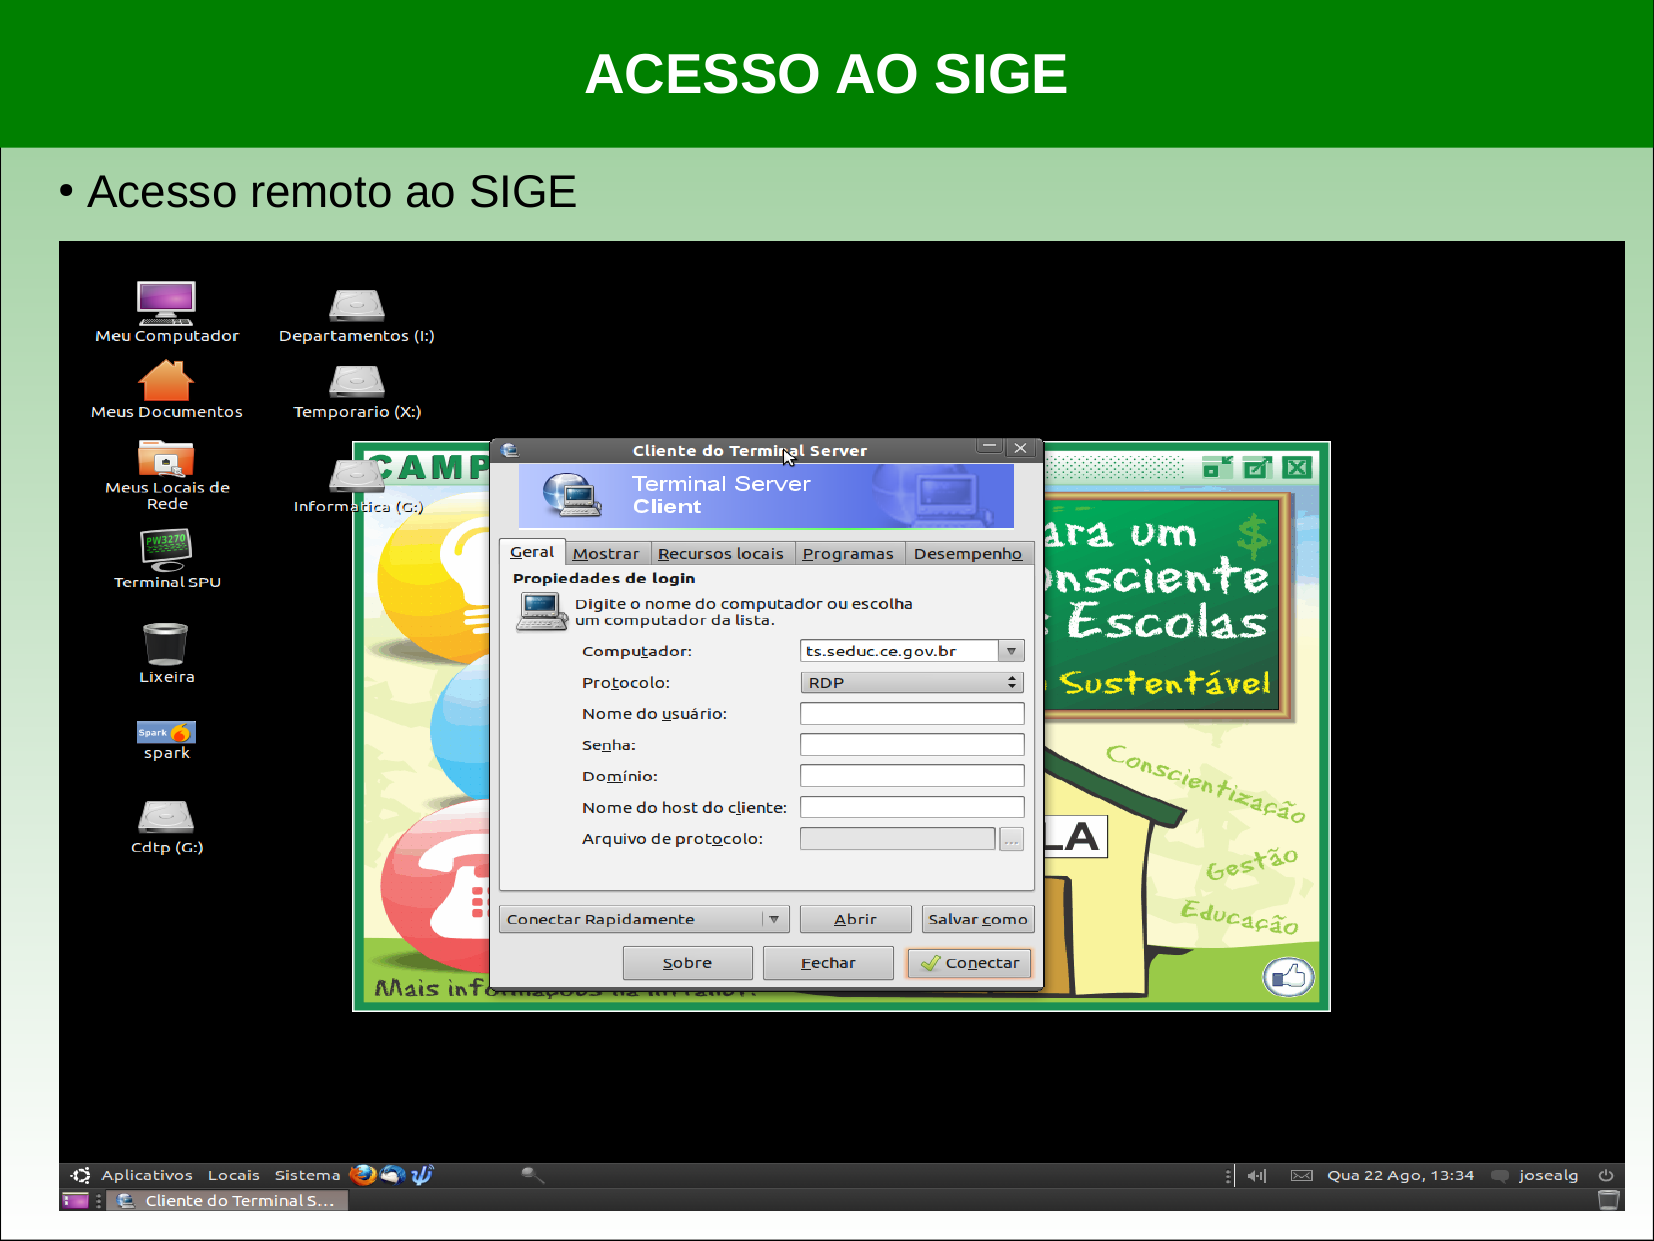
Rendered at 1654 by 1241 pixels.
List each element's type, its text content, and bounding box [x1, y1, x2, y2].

picture [59, 241, 1625, 1211]
text_box [0, 148, 1654, 1241]
text_box ACESSO AO SIGE [0, 0, 1654, 148]
text_box Acesso remoto ao SIGE [0, 147, 650, 237]
